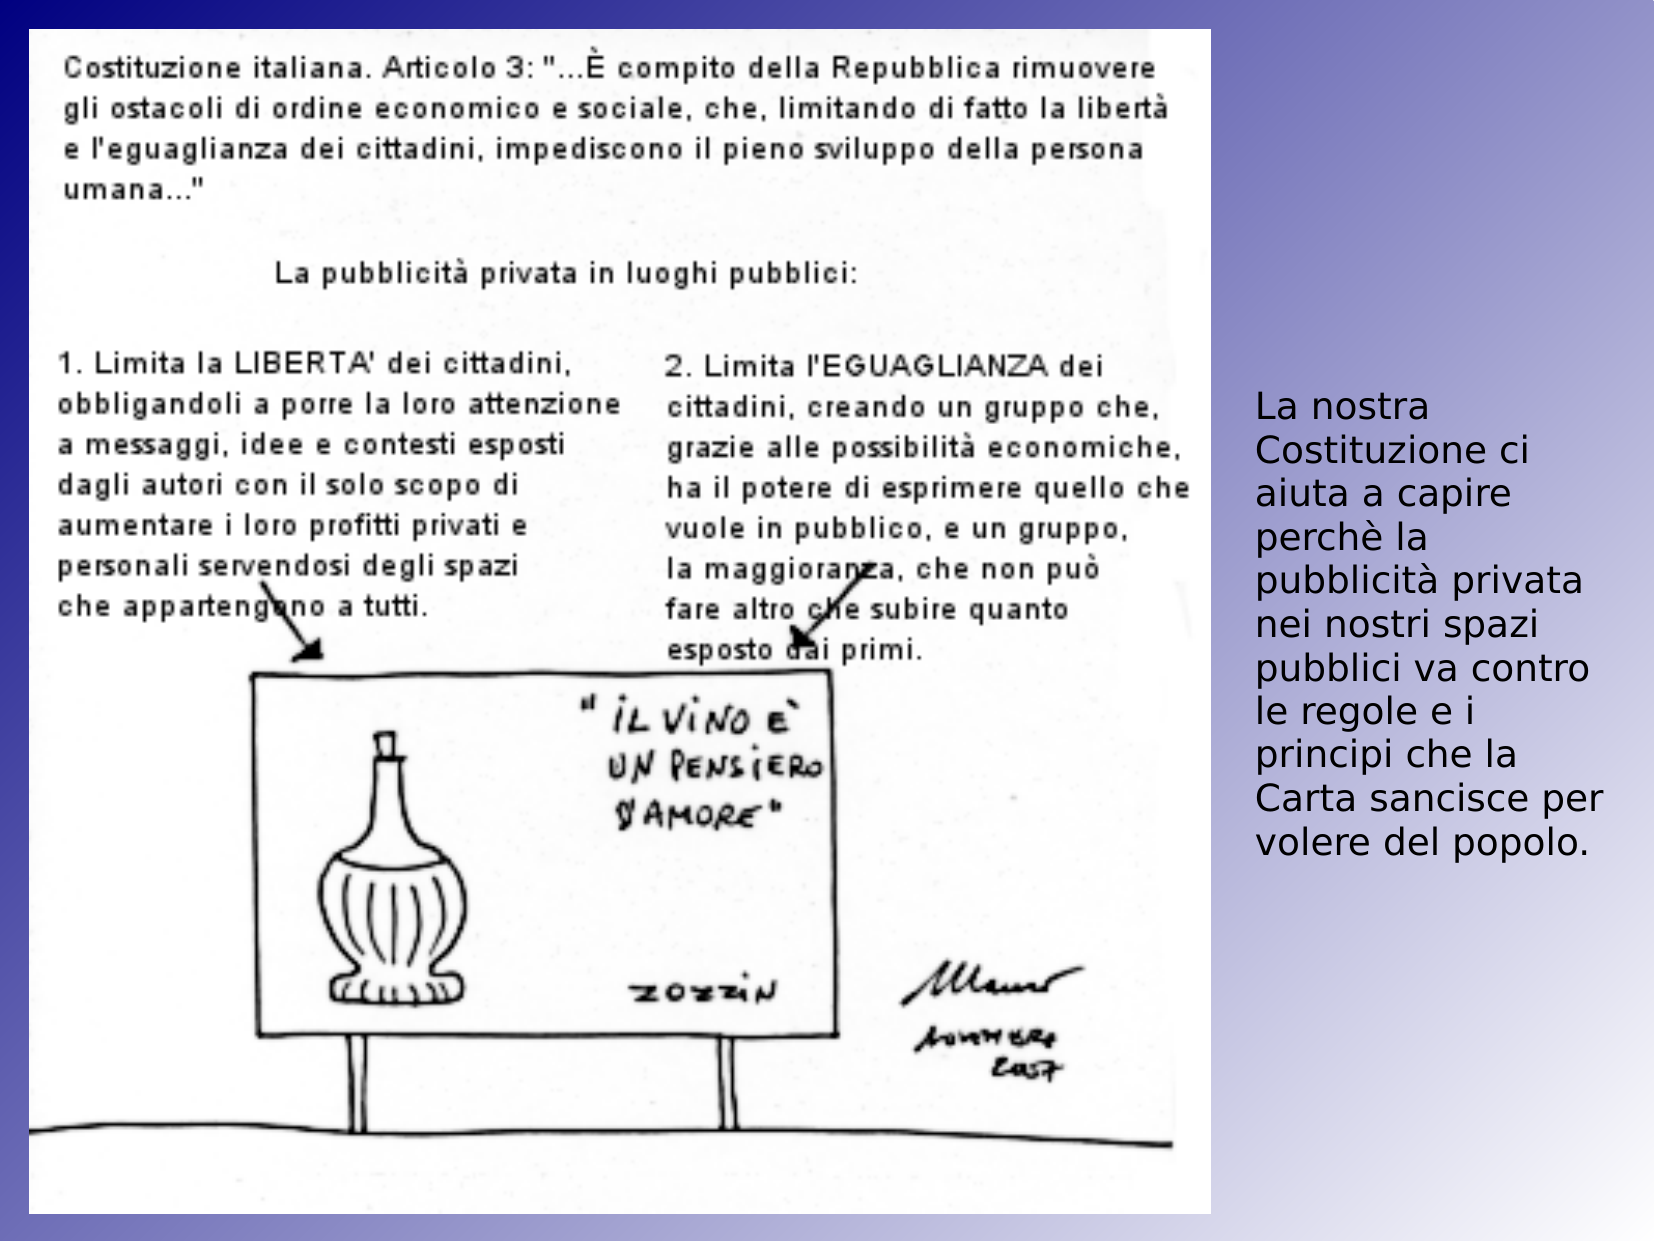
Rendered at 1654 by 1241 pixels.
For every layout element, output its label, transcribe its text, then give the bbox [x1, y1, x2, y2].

text_box La nostra Costituzione ci aiuta a capire perchè la pubblicità privata nei nostri spazi pubblici va contro le regole e i principi che la Carta sancisce per volere del popolo. [1240, 29, 1625, 1211]
picture [29, 29, 1211, 1214]
